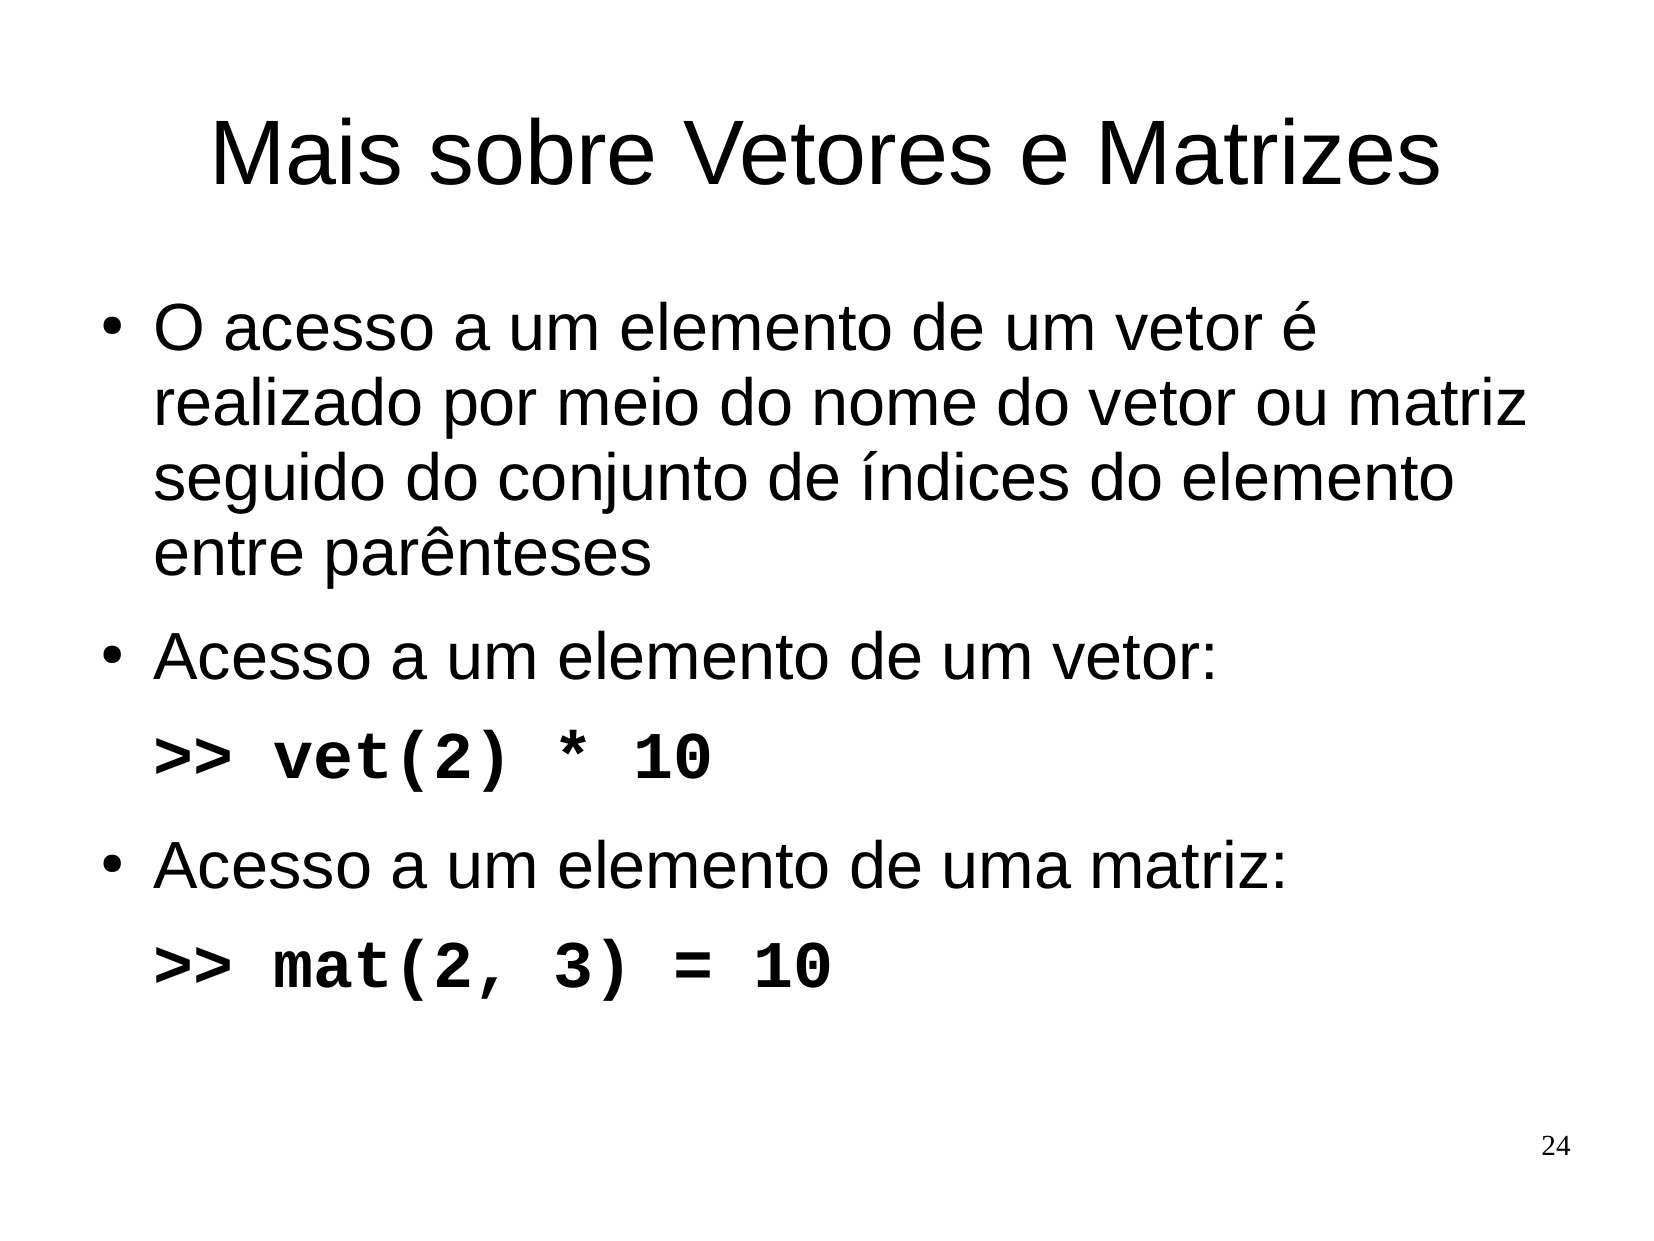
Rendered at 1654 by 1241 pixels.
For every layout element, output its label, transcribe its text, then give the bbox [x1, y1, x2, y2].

list O acesso a um elemento de um vetor é realizado por meio do nome do vetor ou matriz seguido do conjunto de índices do elemento entre parênteses Acesso a um elemento de um vetor: >> vet(2) * 10 Acesso a um elemento de uma matriz: >> mat(2, 3) = 10 [82, 290, 1571, 1111]
title Mais sobre Vetores e Matrizes [82, 49, 1571, 257]
